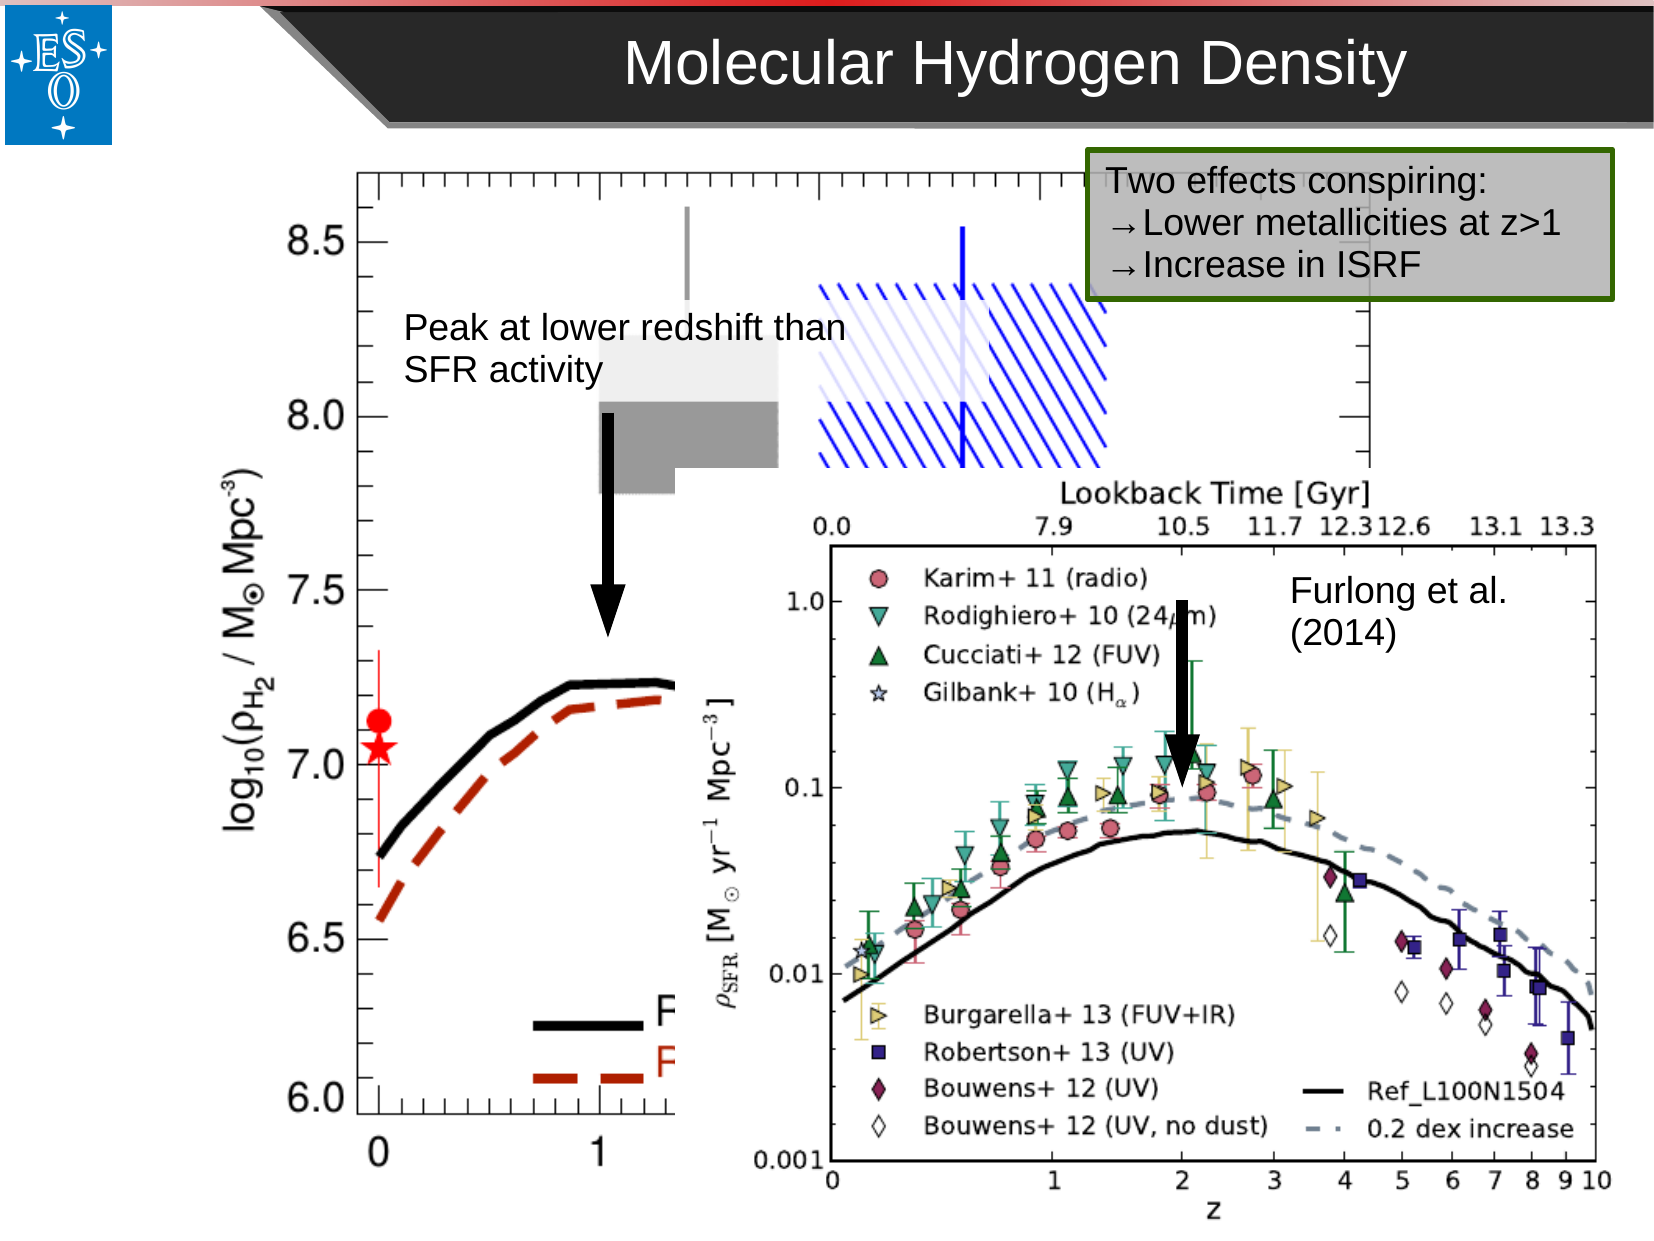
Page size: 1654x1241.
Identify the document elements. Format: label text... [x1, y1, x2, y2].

text_box Furlong et al. (2014) [1275, 562, 1538, 665]
text_box Peak at lower redshift than SFR activity [388, 300, 989, 402]
picture [197, 146, 1625, 1241]
picture [5, 5, 112, 145]
text_box Two effects conspiring: →Lower metallicities at z>1 →Increase in ISRF [1087, 150, 1613, 300]
title Molecular Hydrogen Density [397, 19, 1635, 106]
